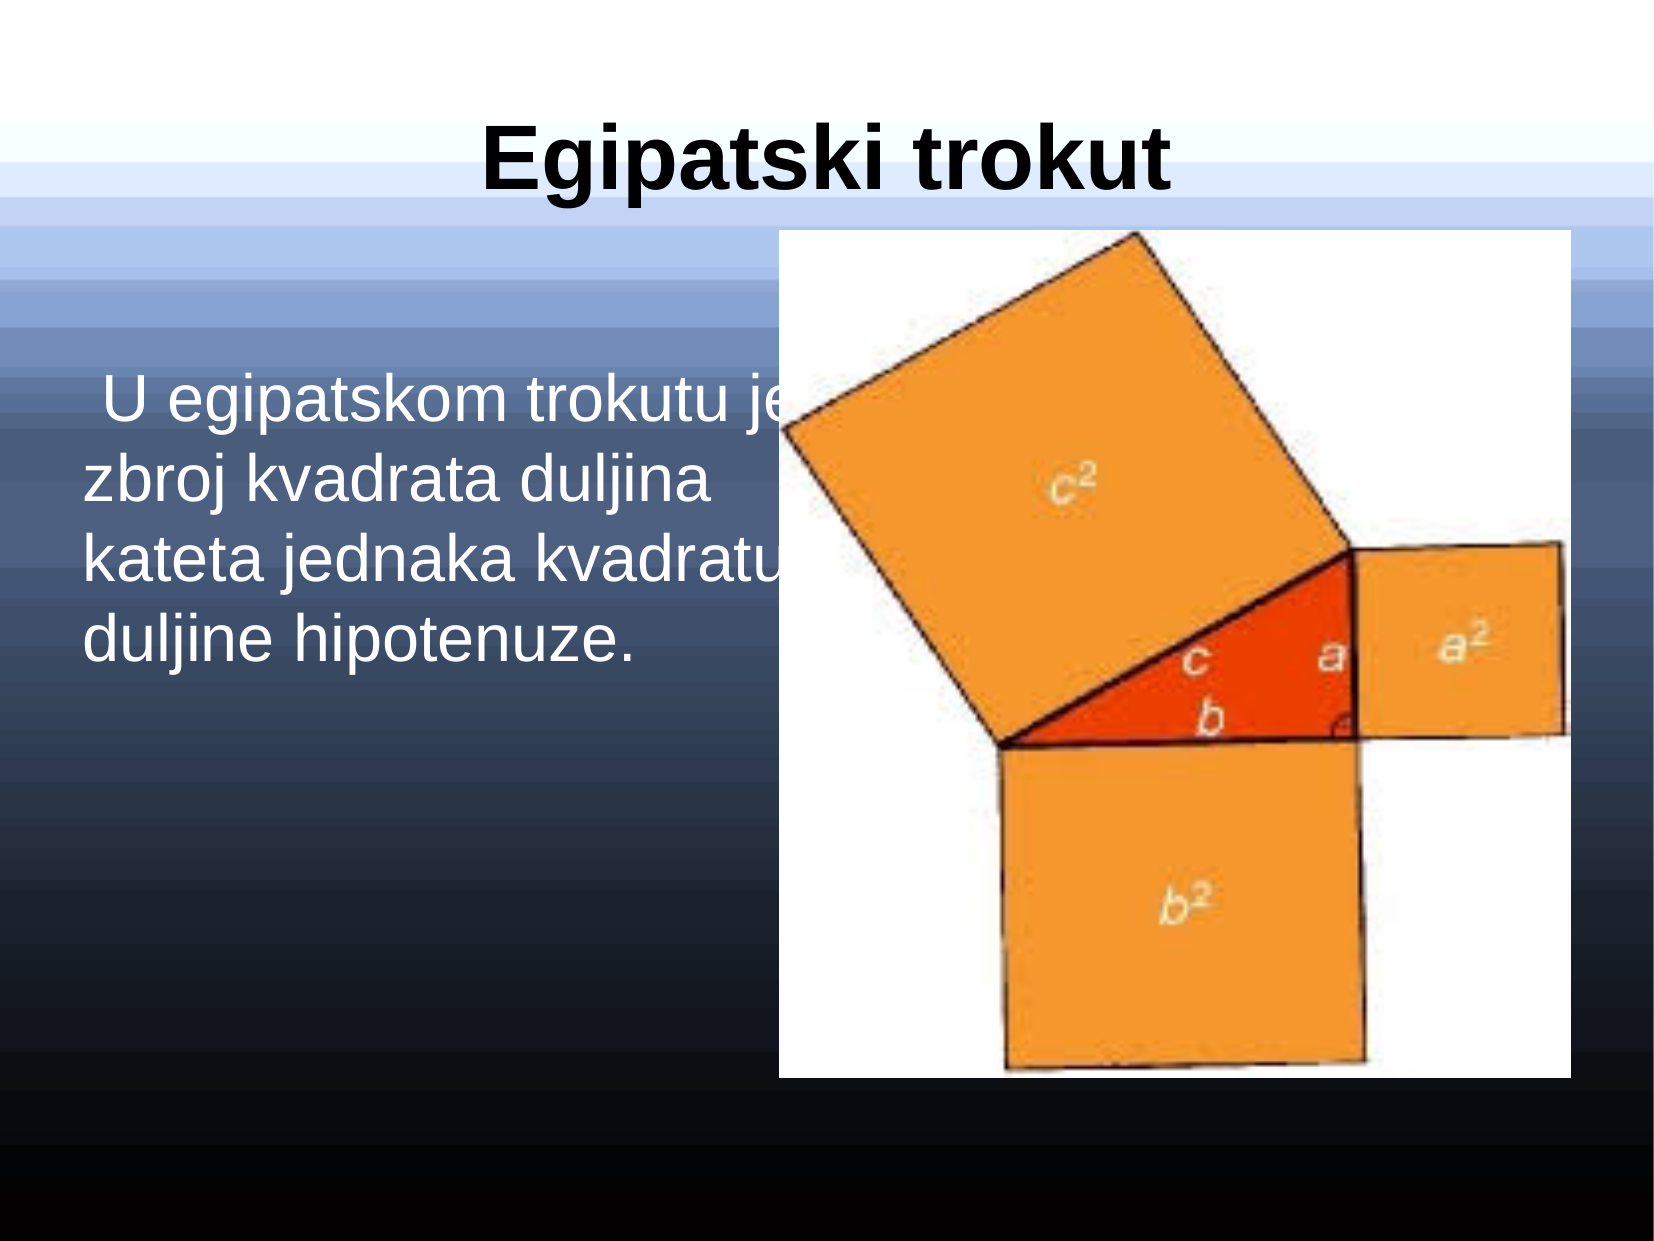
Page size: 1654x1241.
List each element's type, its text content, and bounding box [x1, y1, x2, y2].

title Egipatski trokut [82, 49, 1571, 257]
picture [779, 230, 1571, 1078]
list U egipatskom trokutu je zbroj kvadrata duljina kateta jednaka kvadratu duljine hipotenuze. [82, 354, 779, 898]
